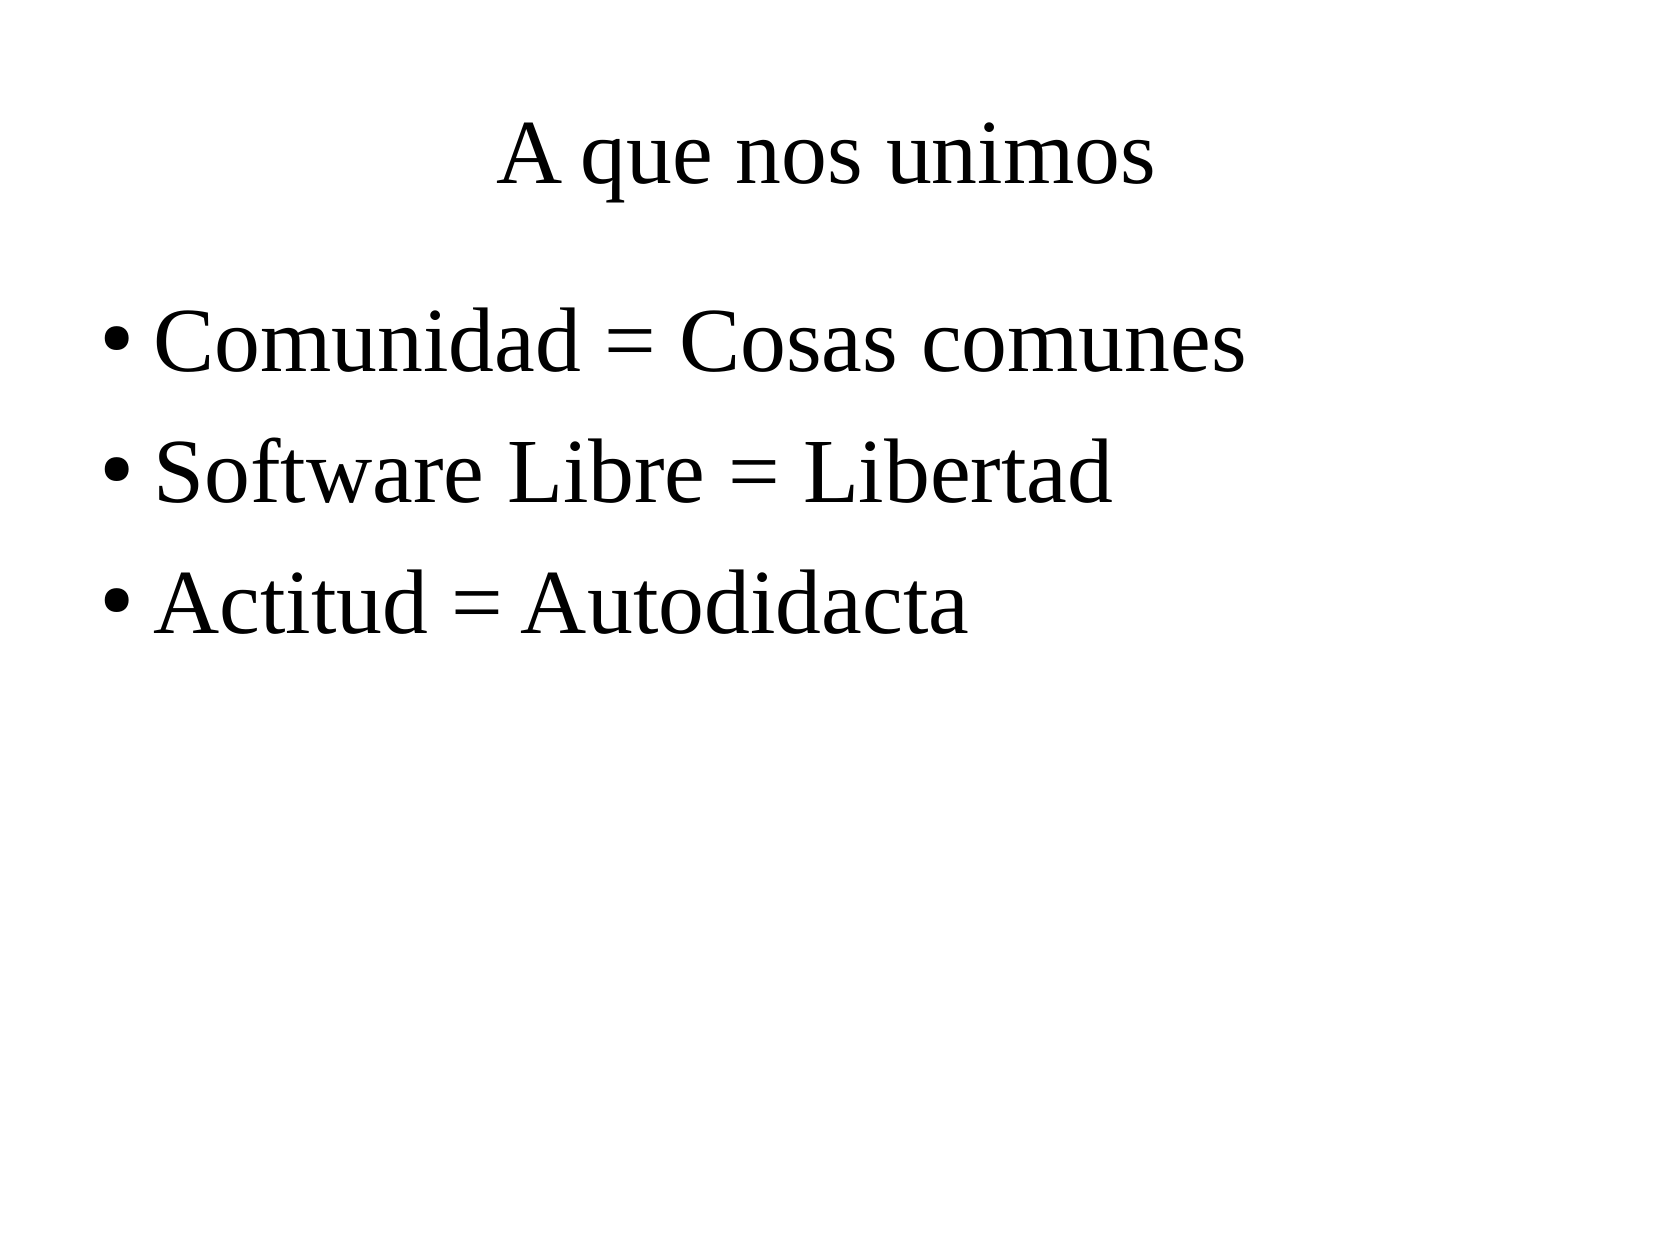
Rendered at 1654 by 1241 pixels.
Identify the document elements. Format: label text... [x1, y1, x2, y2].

title A que nos unimos [82, 49, 1571, 257]
list Comunidad = Cosas comunes Software Libre = Libertad Actitud = Autodidacta [82, 290, 1571, 1109]
